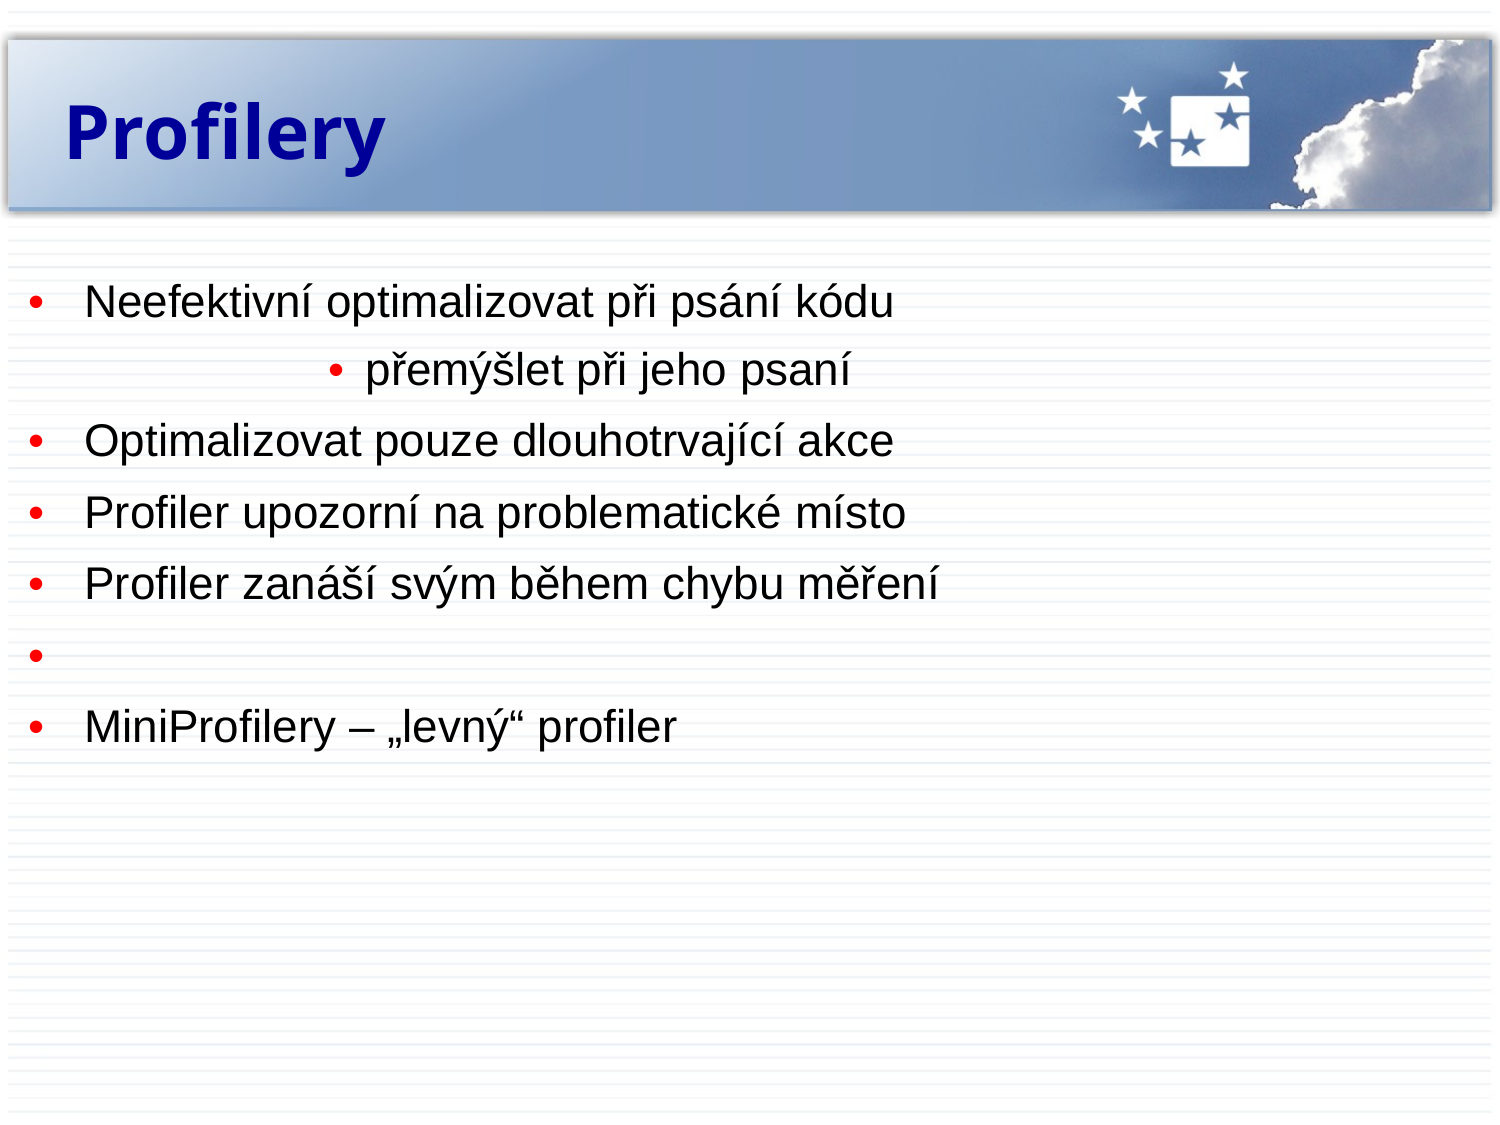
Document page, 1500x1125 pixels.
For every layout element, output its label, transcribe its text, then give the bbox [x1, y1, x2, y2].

picture [0, 0, 1500, 1125]
list Neefektivní optimalizovat při psání kódu přemýšlet při jeho psaní Optimalizovat pouze dlouhotrvající akce Profiler upozorní na problematické místo Profiler zanáší svým během chybu měření MiniProfilery – „levný“ profiler [28, 272, 1480, 1102]
title Profilery [63, 26, 1414, 229]
